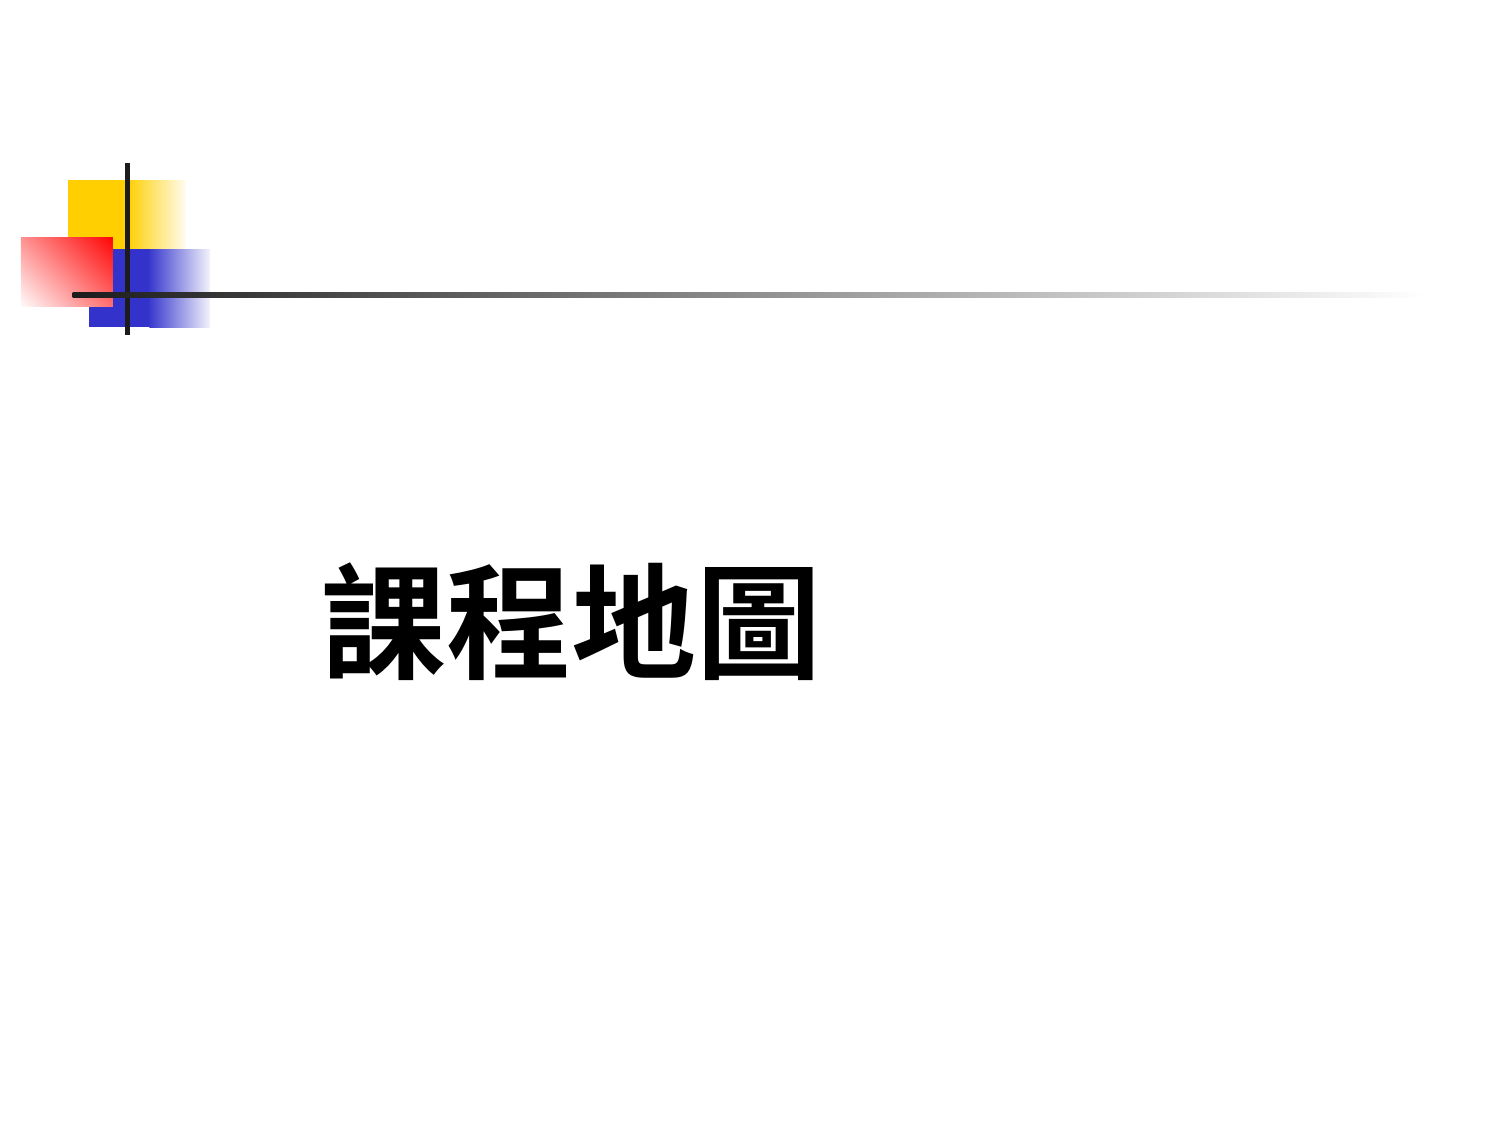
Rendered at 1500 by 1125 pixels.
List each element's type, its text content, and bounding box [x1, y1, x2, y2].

list 課程地圖 [193, 331, 1469, 1007]
